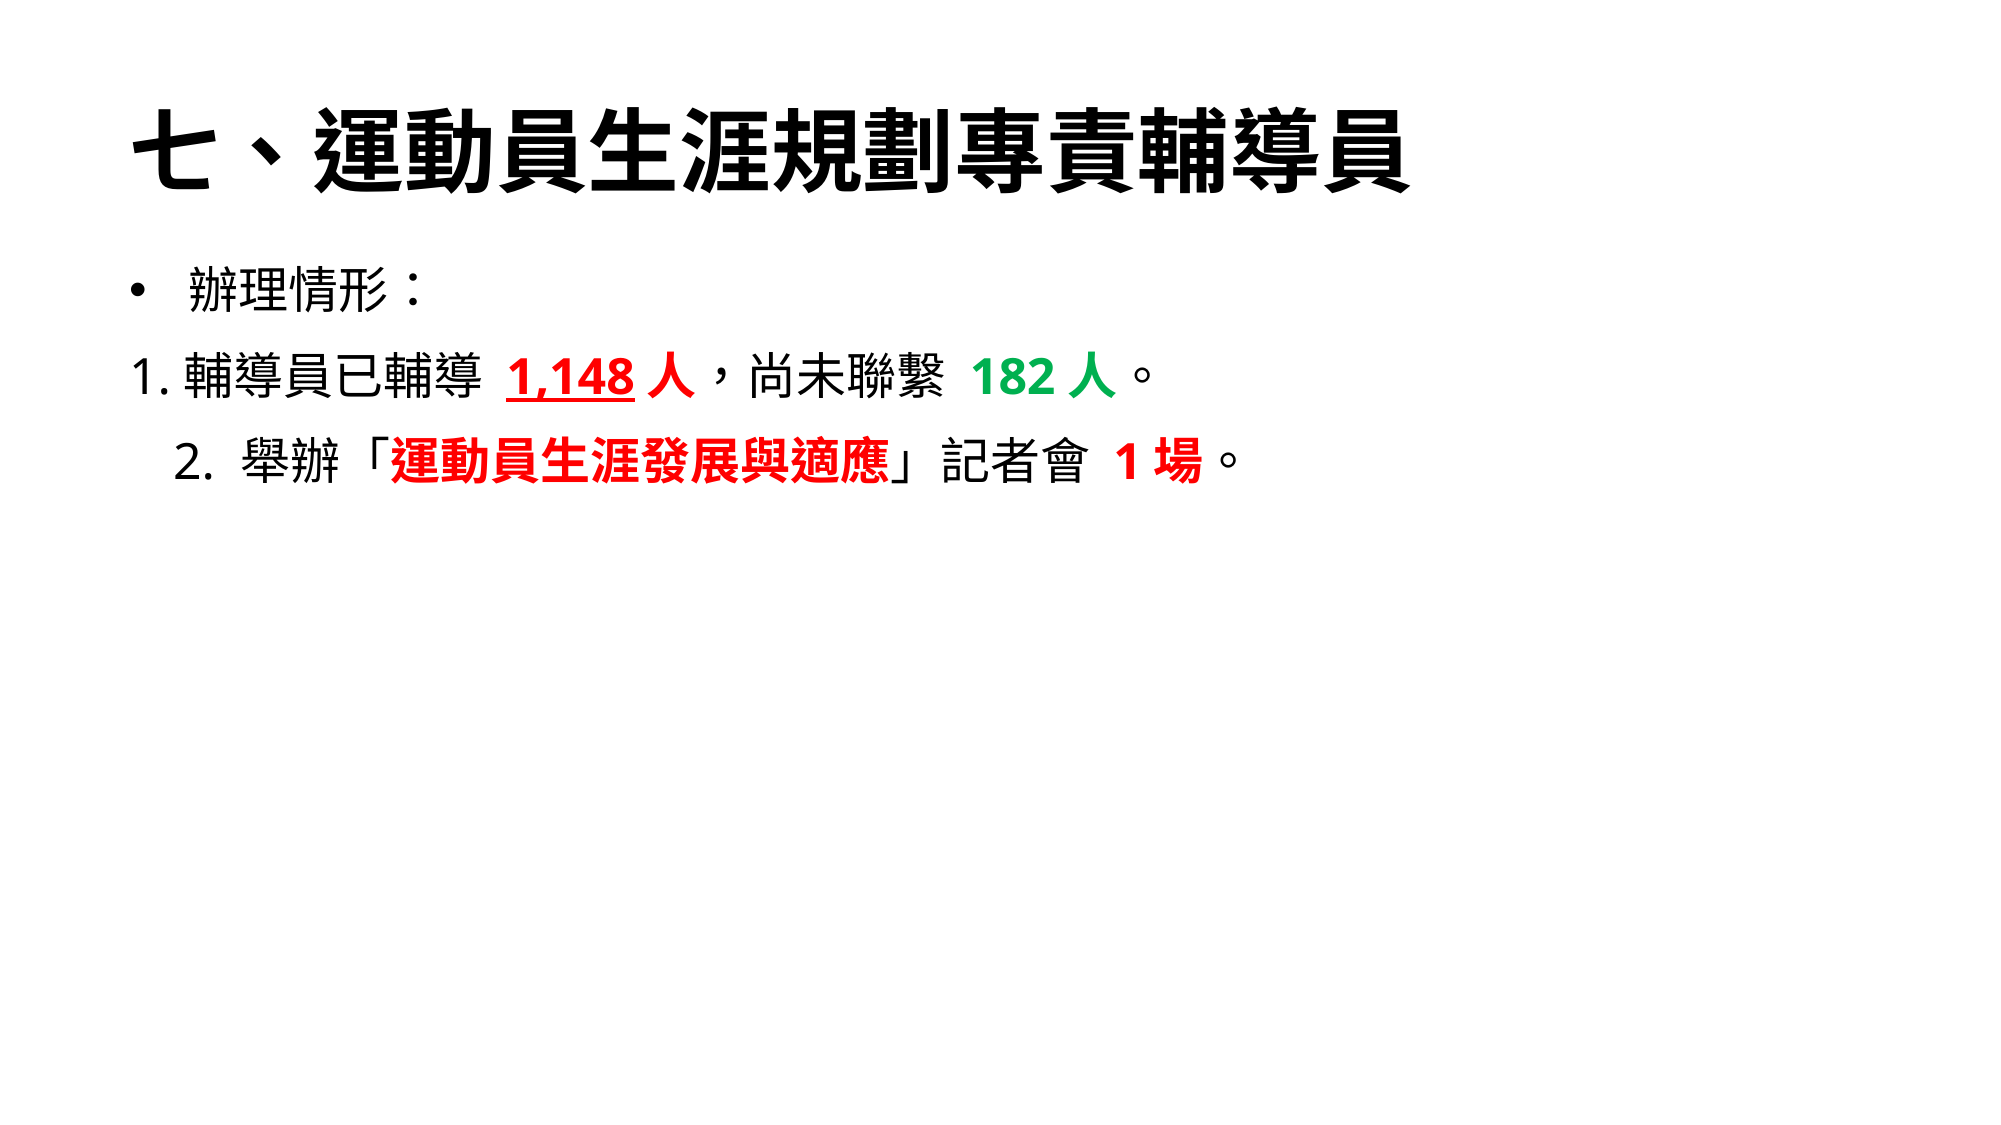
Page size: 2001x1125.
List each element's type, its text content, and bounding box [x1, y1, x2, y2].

list 辦理情形： 1.輔導員已輔導 1,148人，尚未聯繫 182人。 2. 舉辦「運動員生涯發展與適應」記者會 1場。 [114, 238, 1886, 1095]
title 七、運動員生涯規劃專責輔導員 [114, 59, 1886, 238]
